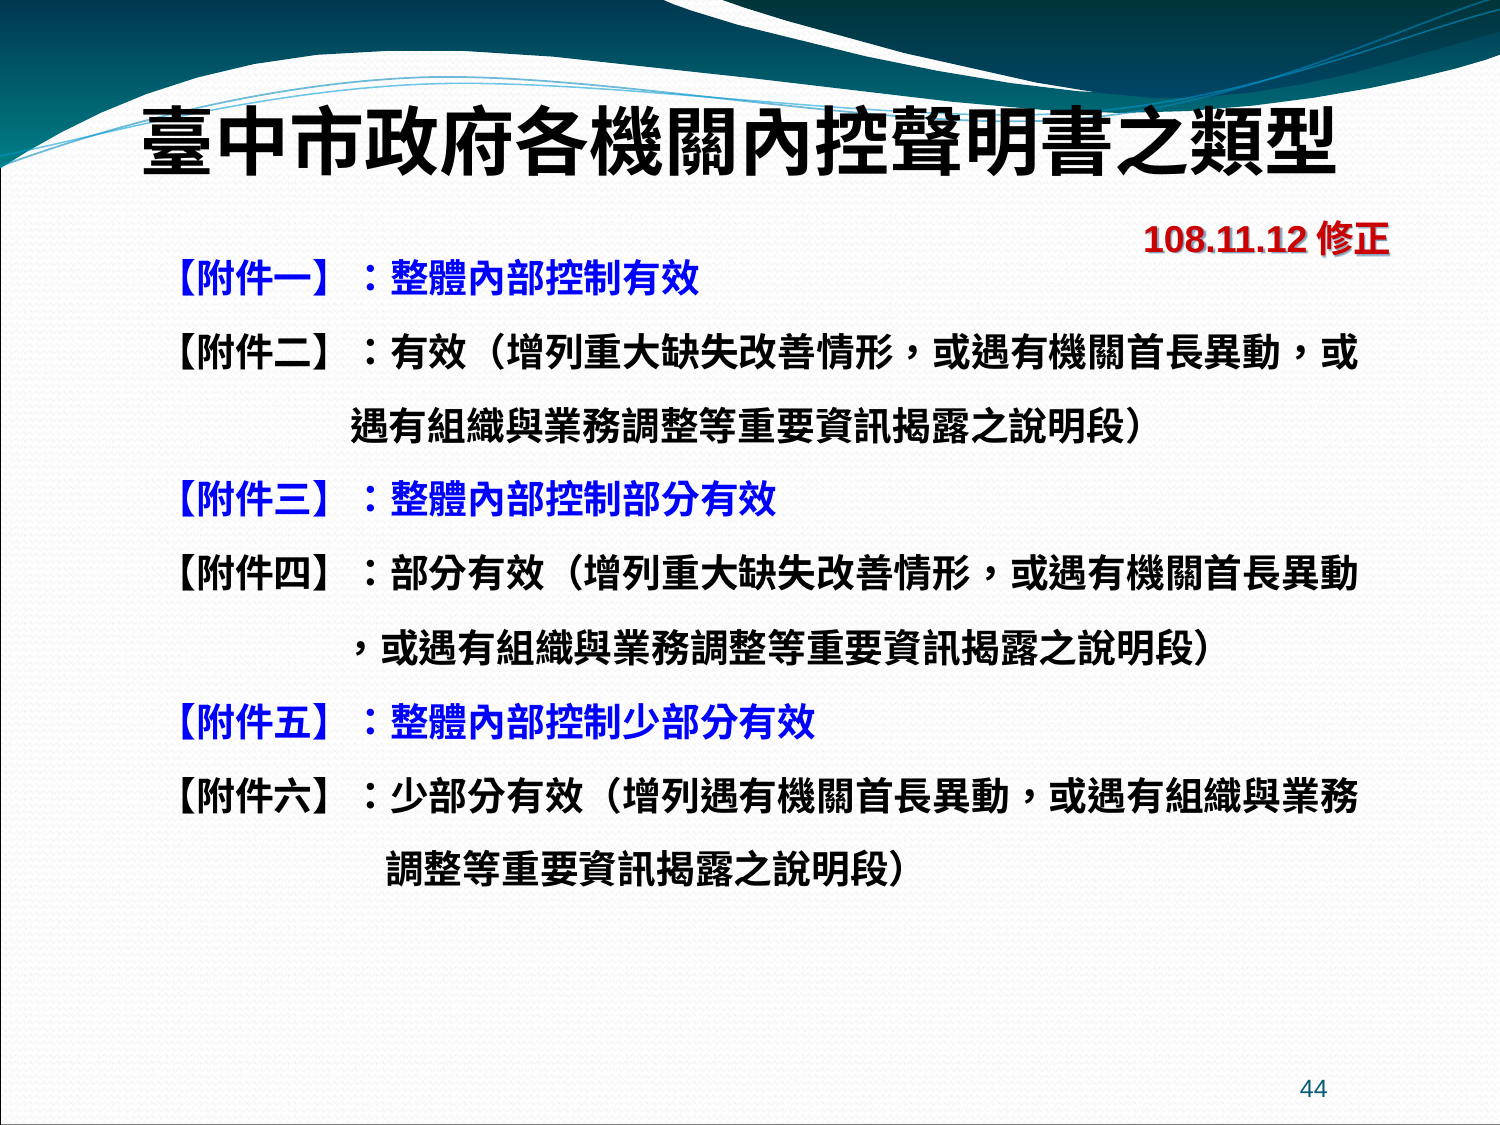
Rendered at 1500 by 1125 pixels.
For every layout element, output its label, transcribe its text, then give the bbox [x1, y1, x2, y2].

title 臺中市政府各機關內控聲明書之類型 [64, 31, 1415, 185]
list 【附件一】：整體內部控制有效 【附件二】：有效（增列重大缺失改善情形，或遇有機關首長異動，或 遇有組織與業務調整等重要資訊揭露之說明段） 【附件三】：整體內部控制部分有效 【附件四】：部分有效（增列重大缺失改善情形，或遇有機關首長異動 ，或遇有組織與業務調整等重要資訊揭露之說明段） 【附件五】：整體內部控制少部分有效 【附件六】：少部分有效（增列遇有機關首長異動，或遇有組織與業務 調整等重要資訊揭露之說明段） [75, 231, 1426, 1038]
text_box [1299, 1042, 1426, 1103]
text_box 108.11.12修正 [1128, 208, 1455, 268]
